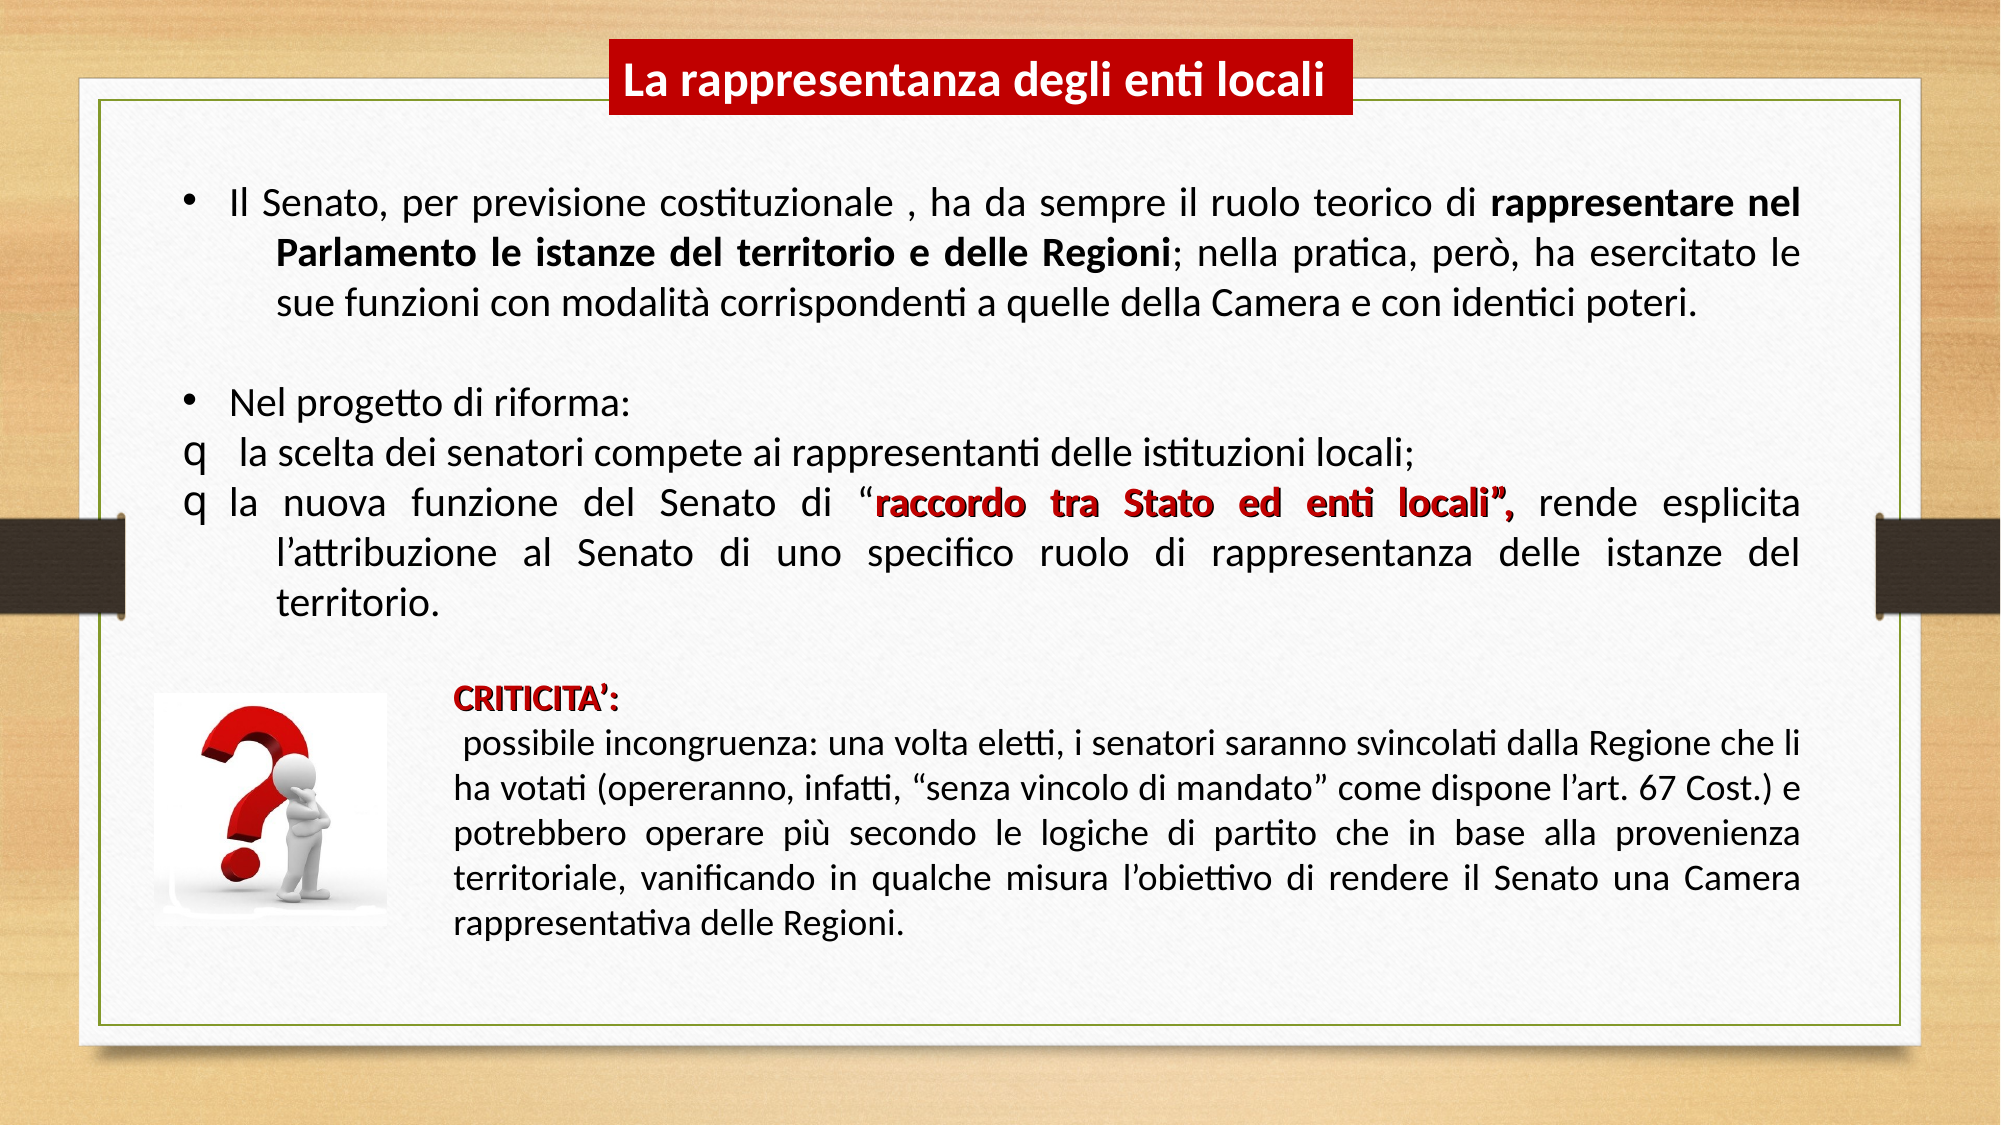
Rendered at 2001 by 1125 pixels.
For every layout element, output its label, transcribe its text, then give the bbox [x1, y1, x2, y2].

text_box CRITICITA’: possibile incongruenza: una volta eletti, i senatori saranno svincolati dalla Regione che li ha votati (opereranno, infatti, “senza vincolo di mandato” come dispone l’art. 67 Cost.) e potrebbero operare più secondo le logiche di partito che in base alla provenienza territoriale, vanificando in qualche misura l’obiettivo di rendere il Senato una Camera rappresentativa delle Regioni. [438, 665, 1844, 951]
text_box Il Senato, per previsione costituzionale , ha da sempre il ruolo teorico di rappresentare nel Parlamento le istanze del territorio e delle Regioni; nella pratica, però, ha esercitato le sue funzioni con modalità corrispondenti a quelle della Camera e con identici poteri. Nel progetto di riforma: la scelta dei senatori compete ai rappresentanti delle istituzioni locali; la nuova funzione del Senato di “raccordo tra Stato ed enti locali”, rende esplicita l’attribuzione al Senato di uno specifico ruolo di rappresentanza delle istanze del territorio. [167, 167, 1816, 677]
picture [154, 693, 387, 926]
text_box La rappresentanza degli enti locali [609, 39, 1353, 115]
